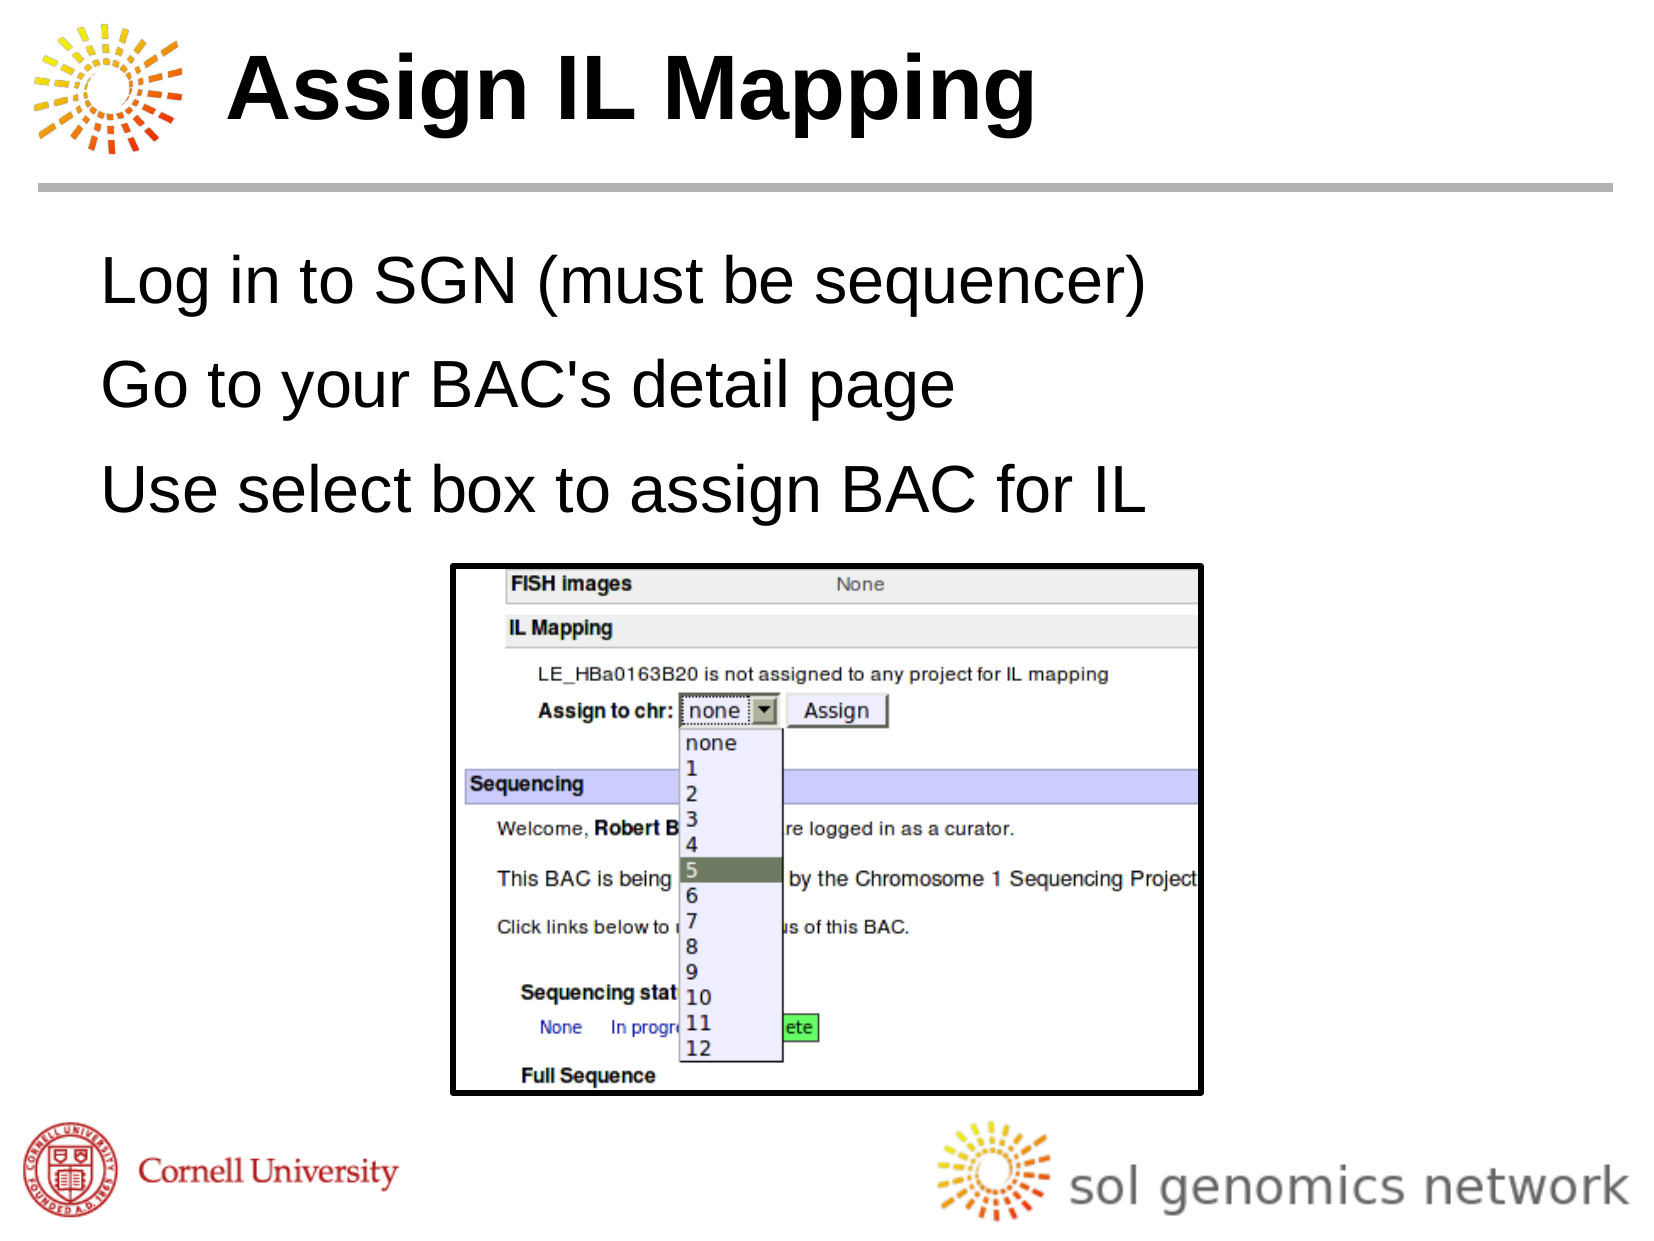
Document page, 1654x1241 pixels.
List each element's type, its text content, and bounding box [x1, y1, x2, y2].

picture [455, 569, 1198, 1090]
picture [11, 1110, 423, 1230]
title Assign IL Mapping [225, 34, 1571, 142]
picture [921, 1116, 1642, 1229]
picture [32, 22, 184, 156]
list Log in to SGN (must be sequencer) Go to your BAC's detail page Use select box to assign BAC for IL [82, 242, 1571, 1041]
